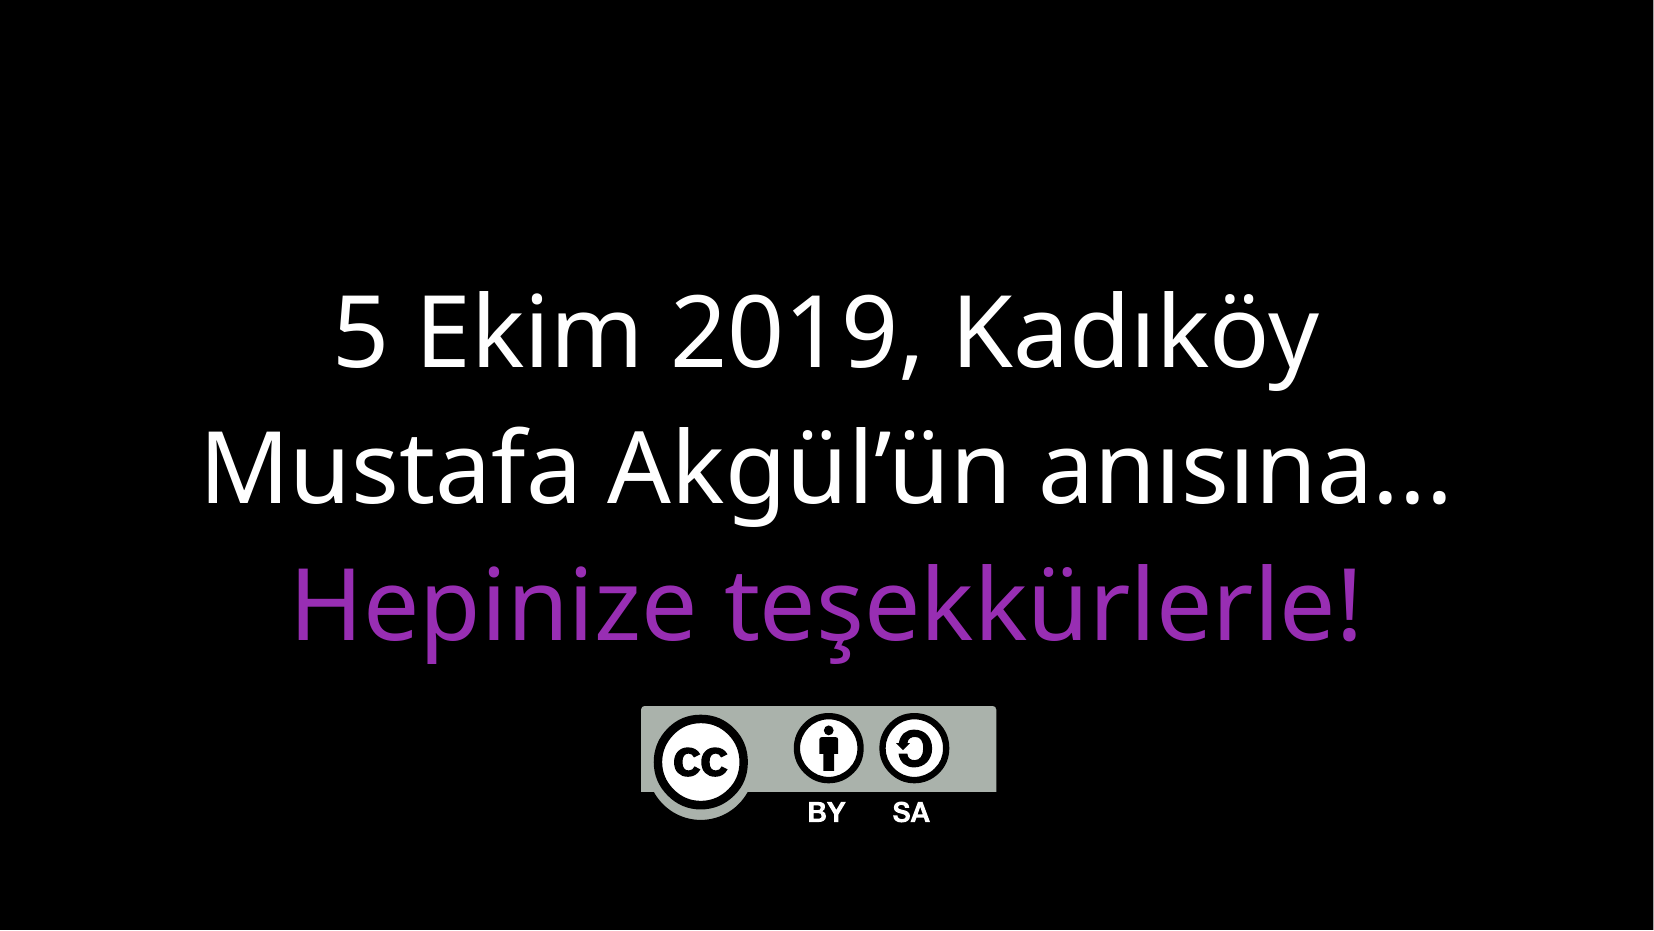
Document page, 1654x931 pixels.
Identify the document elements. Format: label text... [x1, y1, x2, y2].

subtitle 5 Ekim 2019, Kadıköy Mustafa Akgül’ün anısına... Hepinize teşekkürlerle! [82, 105, 1571, 826]
picture [637, 702, 1000, 831]
